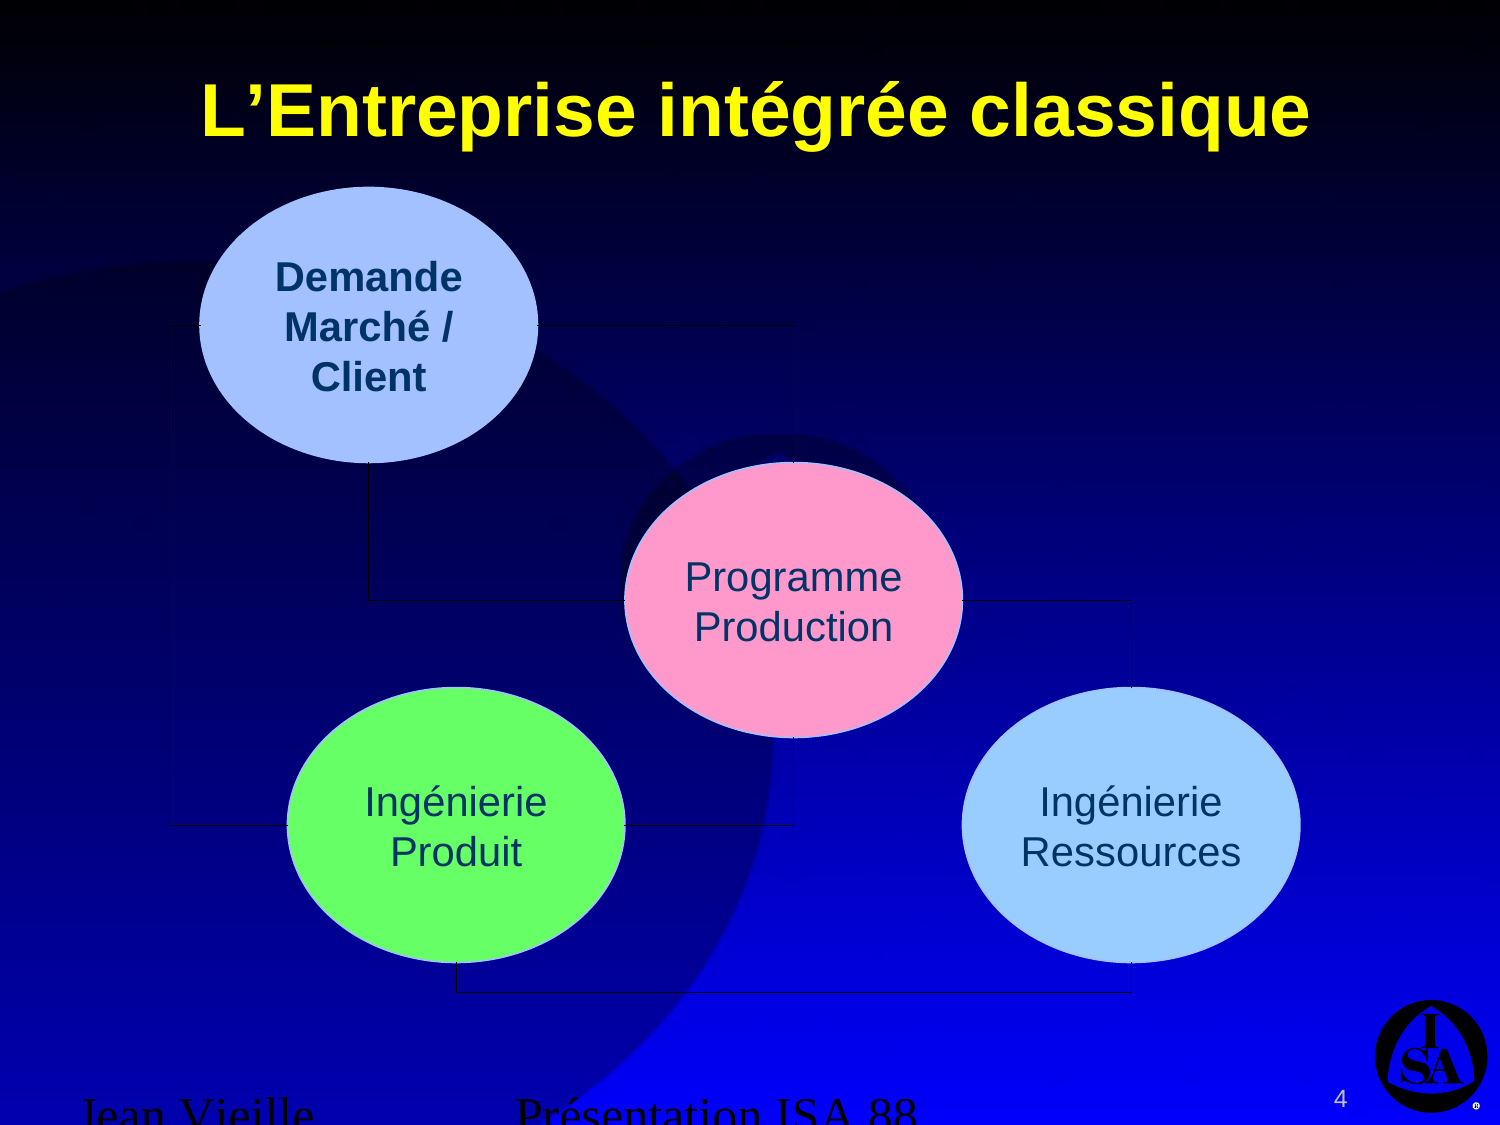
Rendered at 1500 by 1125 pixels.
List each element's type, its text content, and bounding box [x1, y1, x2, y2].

picture [124, 1120, 133, 1125]
title L’Entreprise intégrée classique [75, 12, 1438, 201]
picture [828, 1121, 843, 1125]
picture [298, 1110, 308, 1118]
picture [668, 1120, 677, 1125]
picture [898, 1116, 911, 1125]
picture [524, 1101, 535, 1117]
picture [874, 1101, 885, 1114]
picture [148, 1111, 157, 1125]
picture [607, 1110, 617, 1118]
text_box Programme Production [624, 462, 963, 738]
picture [565, 1110, 575, 1118]
picture [631, 1111, 640, 1125]
picture [0, 0, 1500, 1125]
picture [830, 1103, 841, 1118]
text_box Ingénierie Ressources [962, 687, 1300, 963]
picture [873, 1116, 886, 1125]
picture [234, 1110, 244, 1118]
picture [745, 1111, 754, 1125]
text_box Demande Marché / Client [199, 187, 538, 463]
text_box Ingénierie Produit [287, 687, 625, 963]
picture [102, 1110, 112, 1118]
picture [899, 1101, 910, 1114]
picture [718, 1110, 731, 1125]
